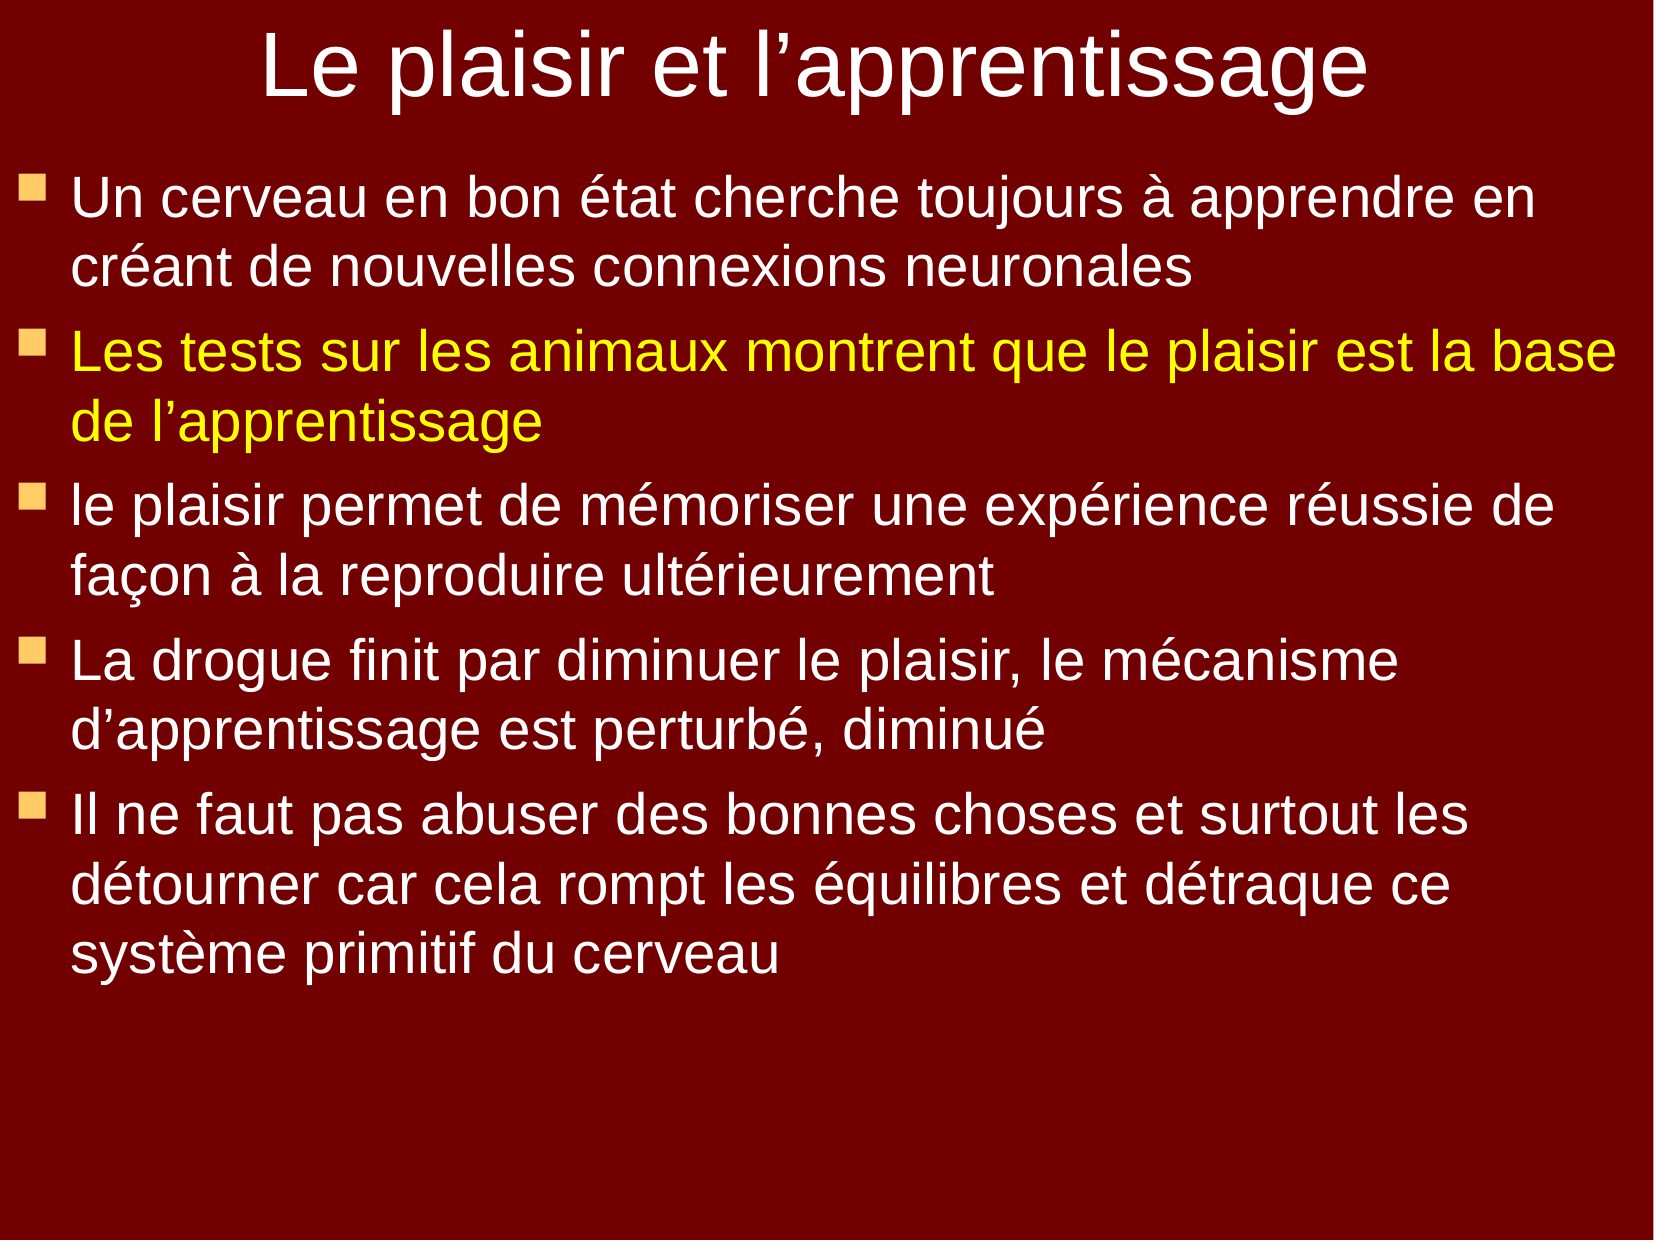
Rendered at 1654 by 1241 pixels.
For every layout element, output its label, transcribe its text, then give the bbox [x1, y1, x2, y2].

list Un cerveau en bon état cherche toujours à apprendre en créant de nouvelles connexions neuronales Les tests sur les animaux montrent que le plaisir est la base de l’apprentissage le plaisir permet de mémoriser une expérience réussie de façon à la reproduire ultérieurement La drogue finit par diminuer le plaisir, le mécanisme d’apprentissage est perturbé, diminué Il ne faut pas abuser des bonnes choses et surtout les détourner car cela rompt les équilibres et détraque ce système primitif du cerveau [0, 151, 1654, 1206]
title Le plaisir et l’apprentissage [71, 0, 1560, 151]
